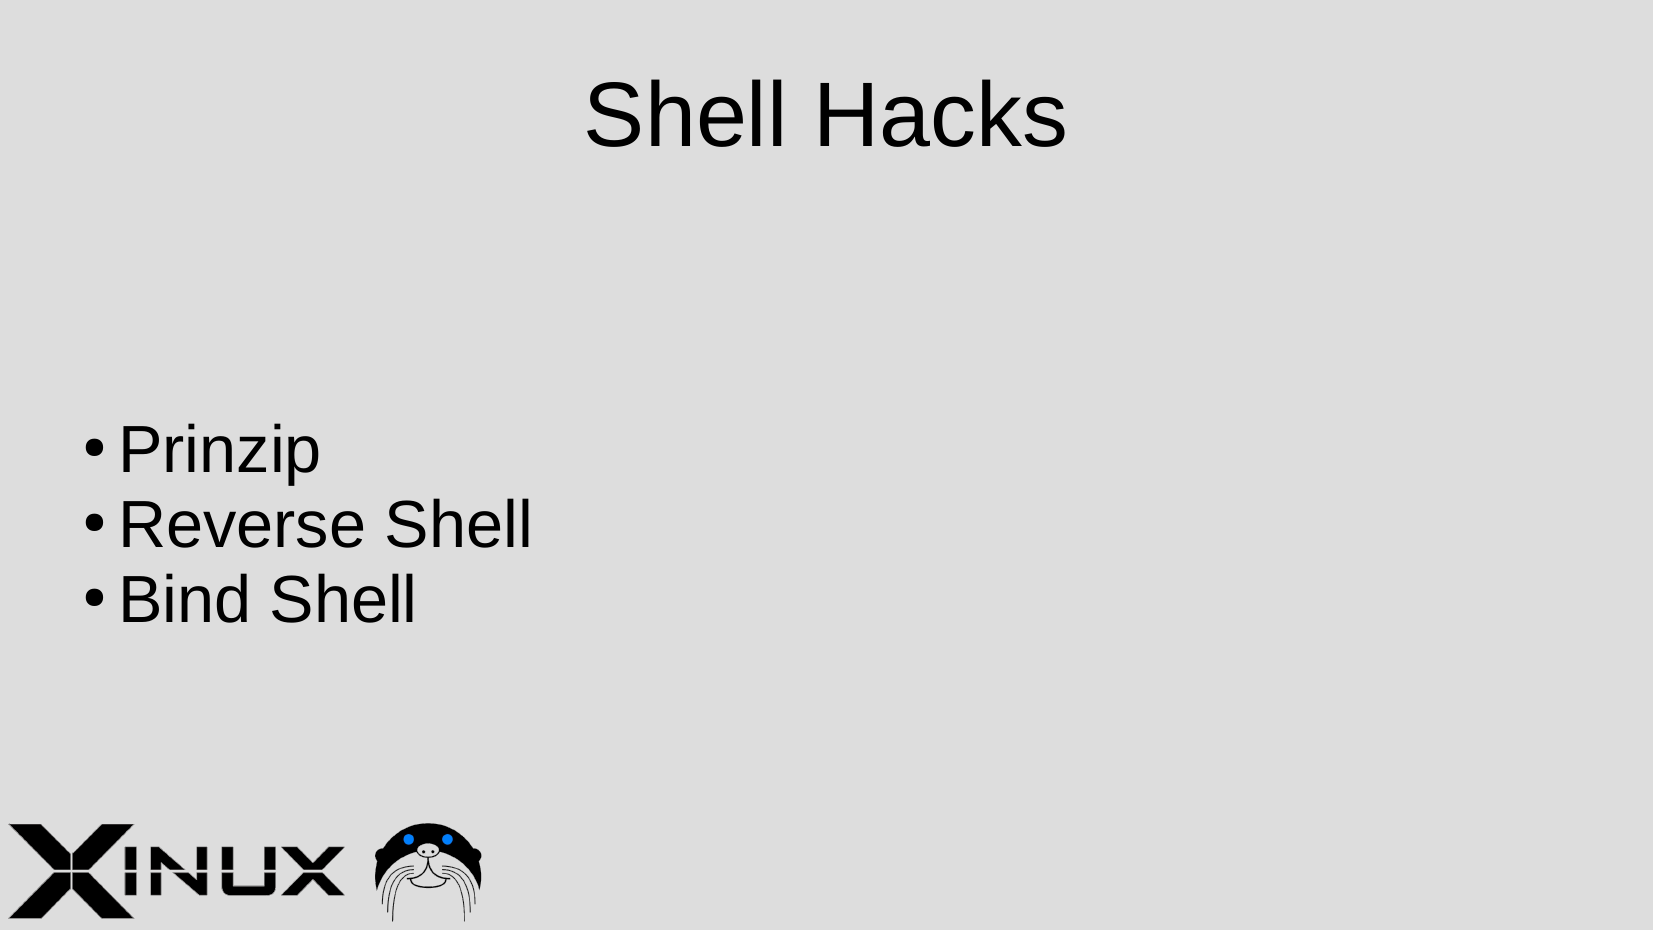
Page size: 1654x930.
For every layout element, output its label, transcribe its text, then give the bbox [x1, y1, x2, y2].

picture [0, 813, 488, 929]
title Shell Hacks [82, 37, 1571, 193]
subtitle Prinzip Reverse Shell Bind Shell [82, 217, 1571, 757]
